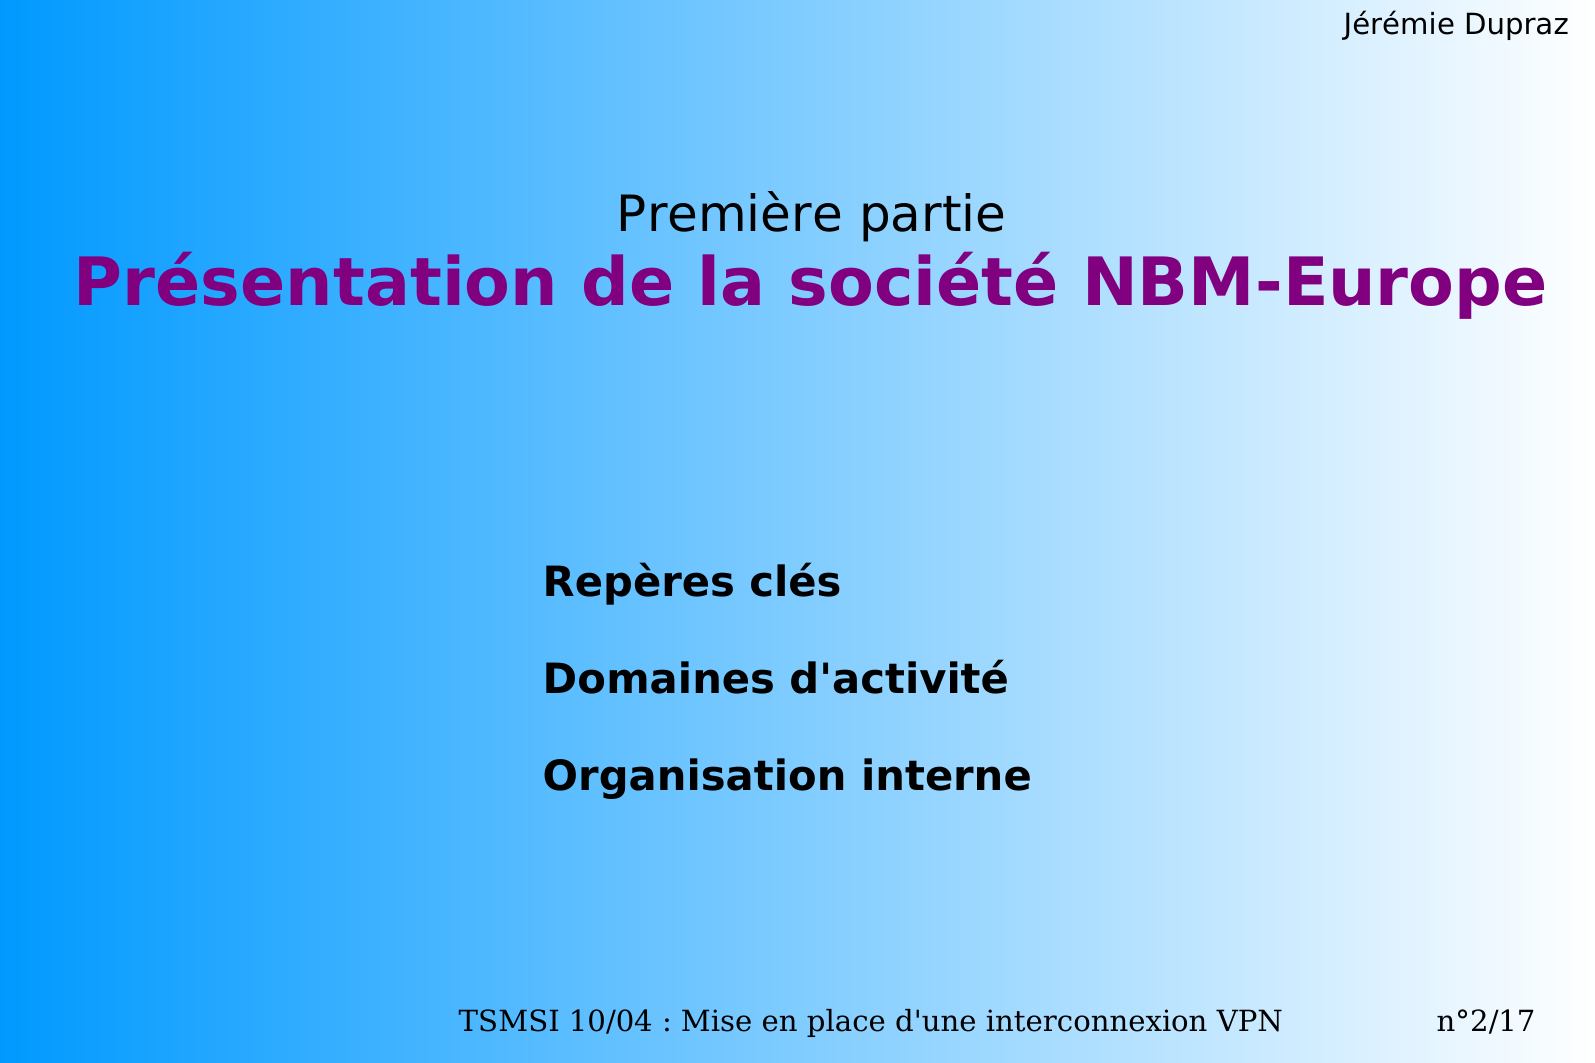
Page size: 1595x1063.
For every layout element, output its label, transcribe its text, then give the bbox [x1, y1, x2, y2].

text_box Repères clés Domaines d'activité Organisation interne [527, 501, 1067, 760]
text_box Première partie [602, 177, 1014, 235]
text_box Présentation de la société NBM-Europe [59, 235, 1564, 329]
